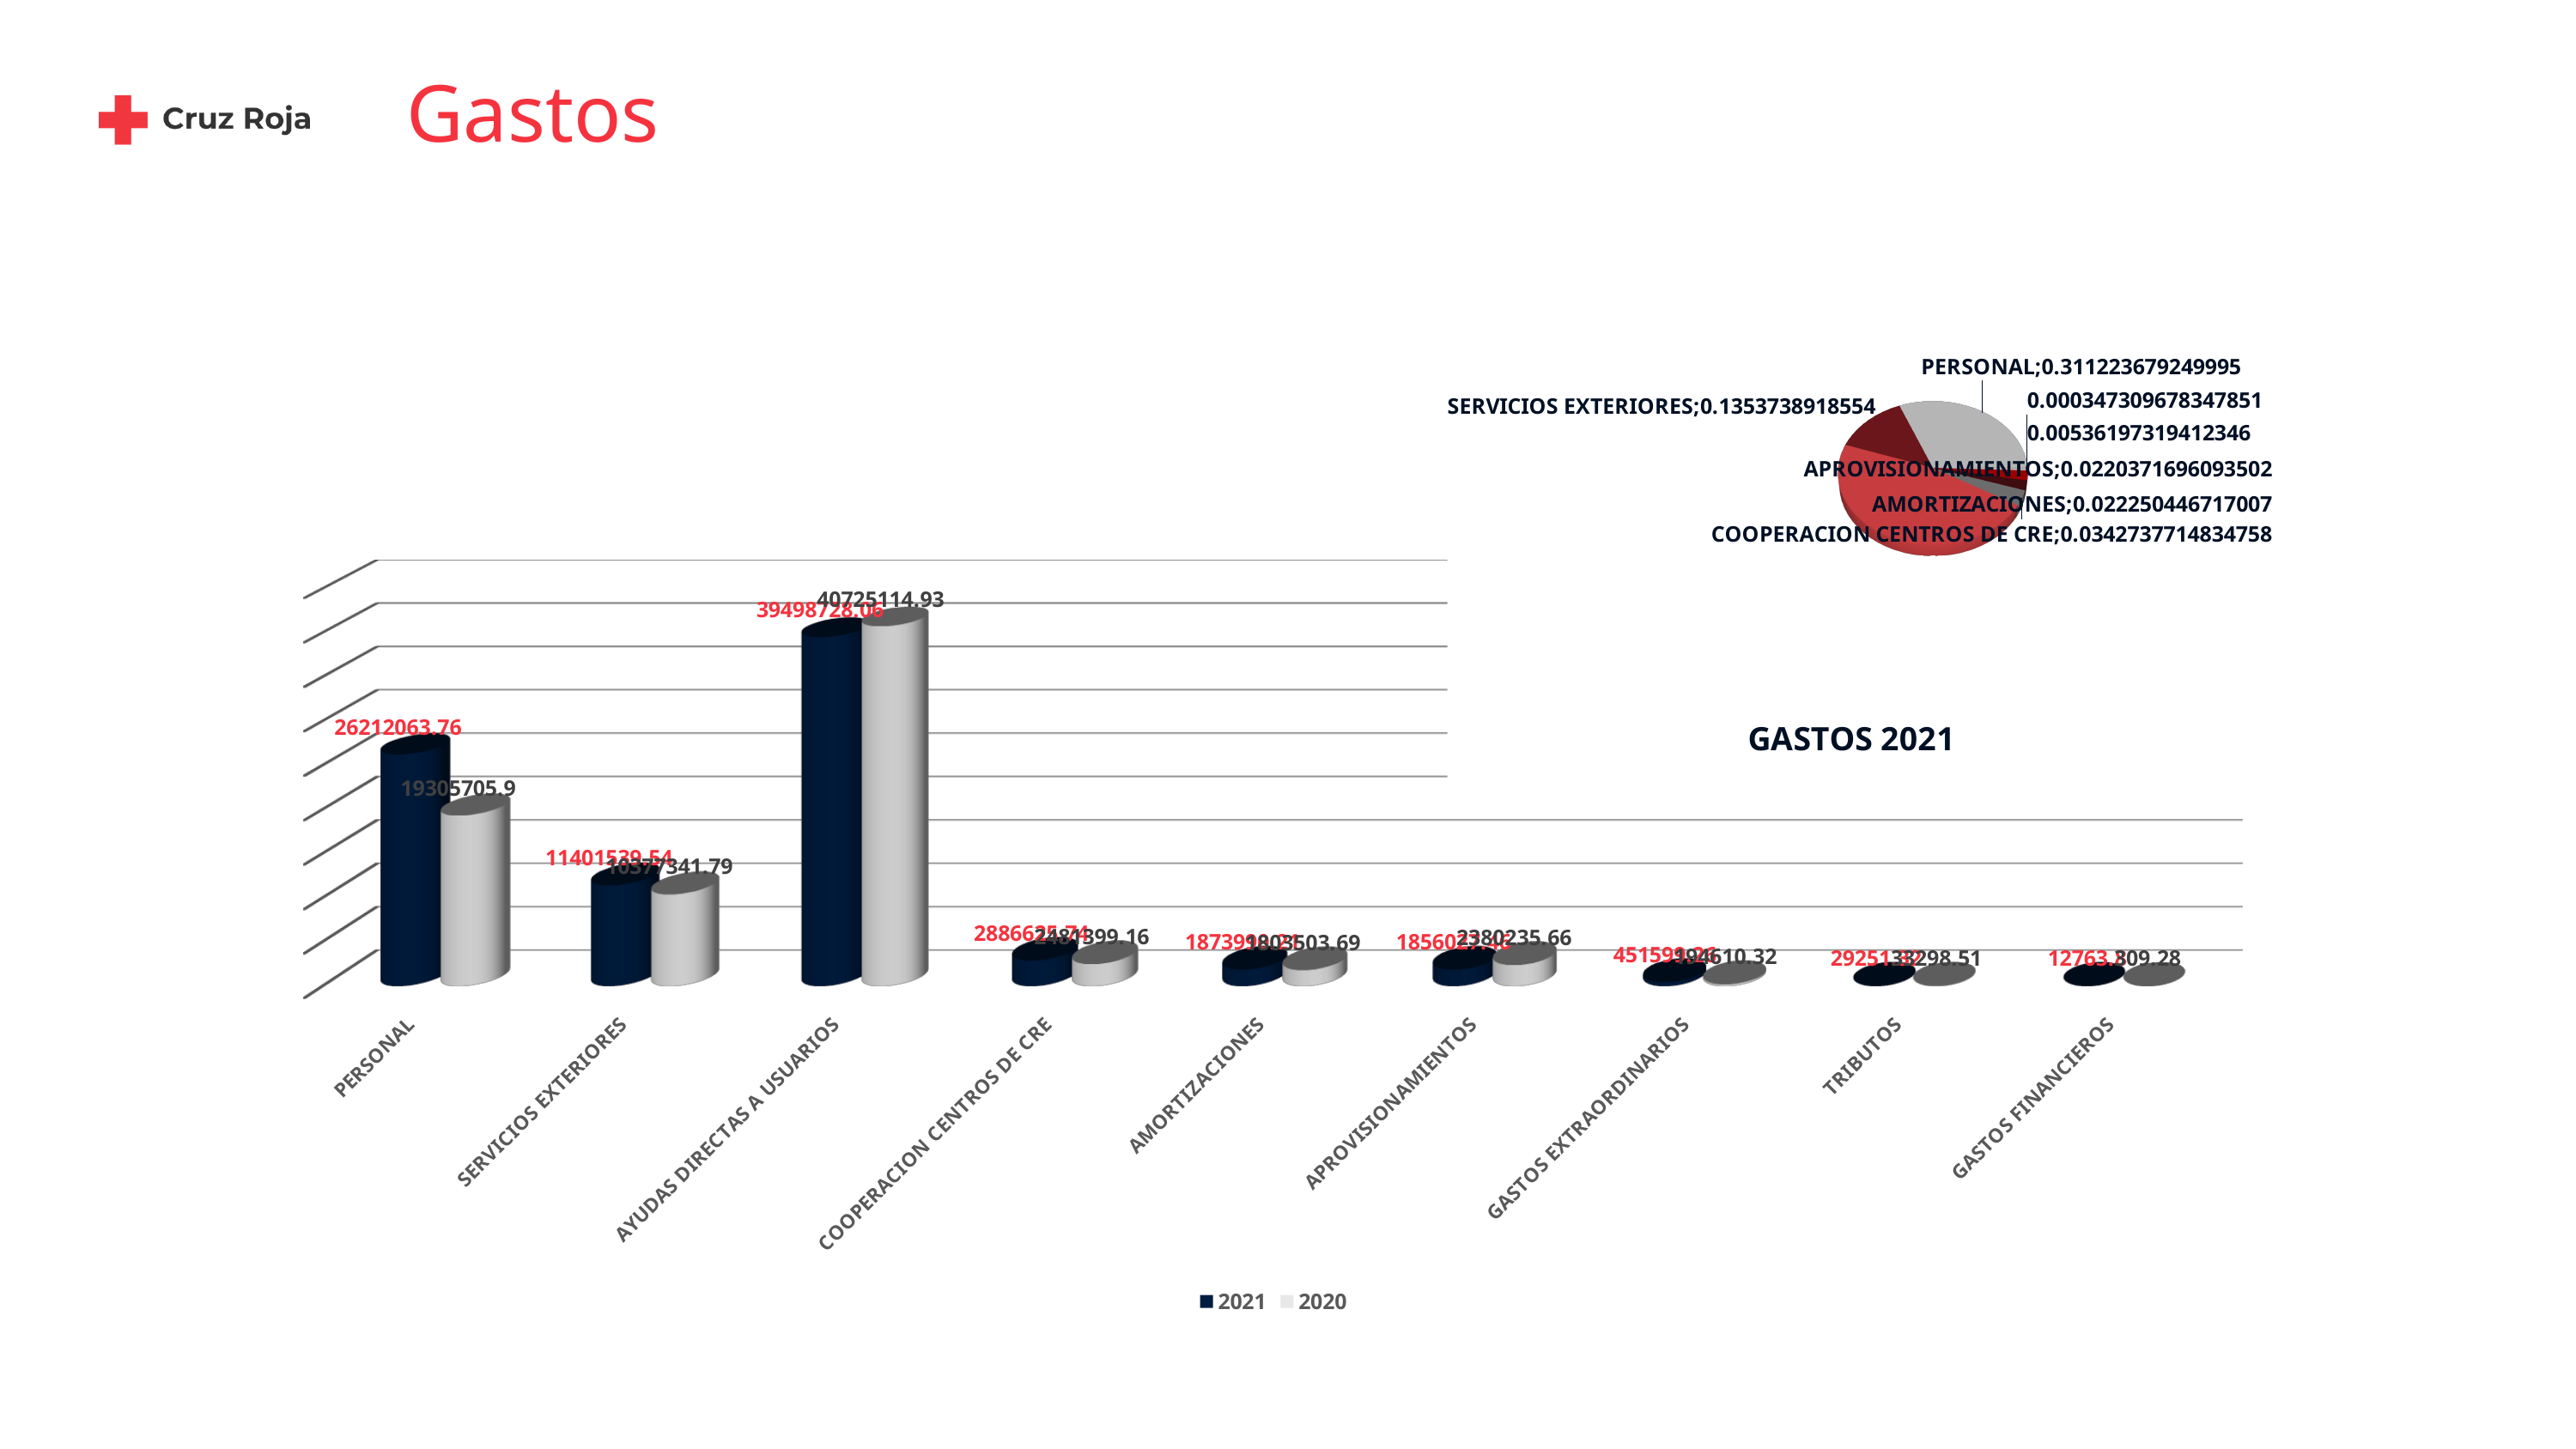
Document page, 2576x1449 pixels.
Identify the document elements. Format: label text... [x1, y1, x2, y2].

chart [0, 164, 2576, 1322]
text_box Gastos [393, 75, 2501, 165]
